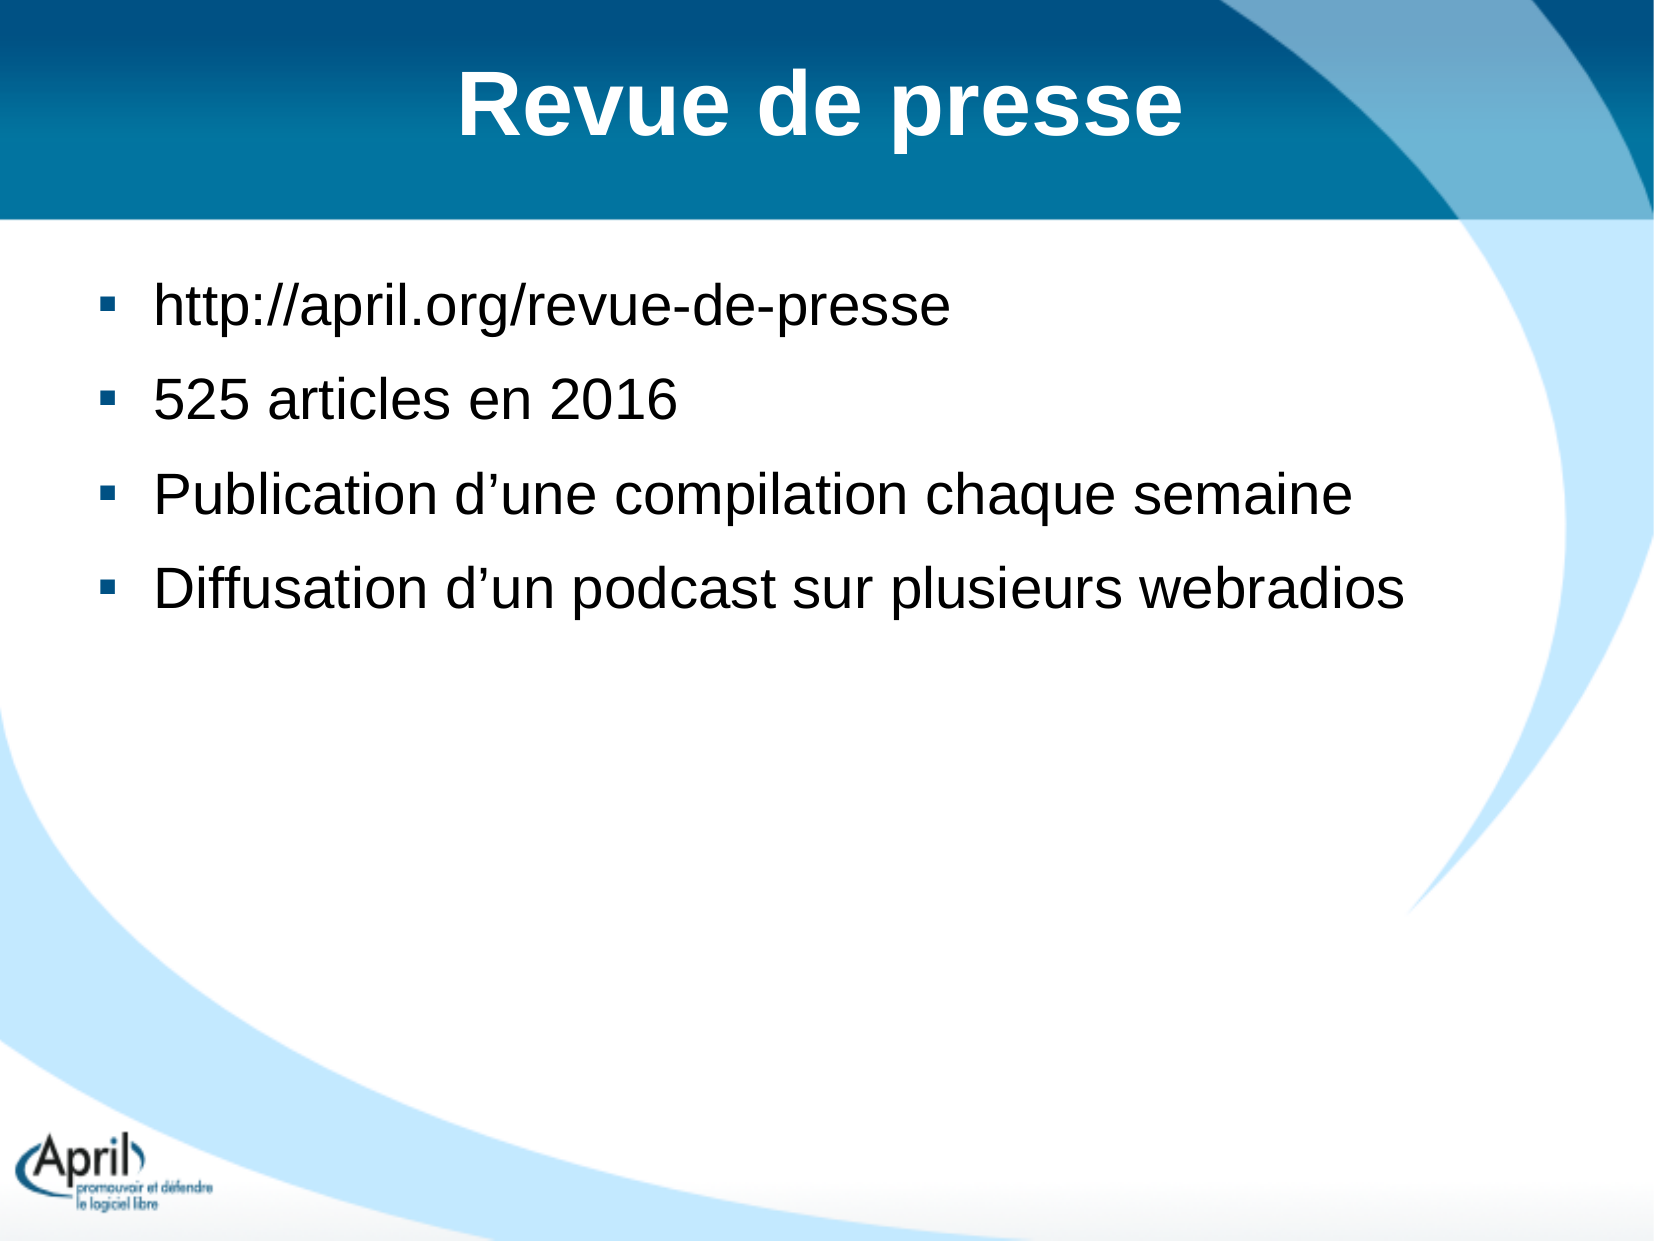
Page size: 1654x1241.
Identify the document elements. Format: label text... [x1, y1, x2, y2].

picture [0, 0, 1654, 1241]
list http://april.org/revue-de-presse 525 articles en 2016 Publication d’une compilation chaque semaine Diffusation d’un podcast sur plusieurs webradios [82, 272, 1571, 1154]
title Revue de presse [76, 7, 1565, 200]
